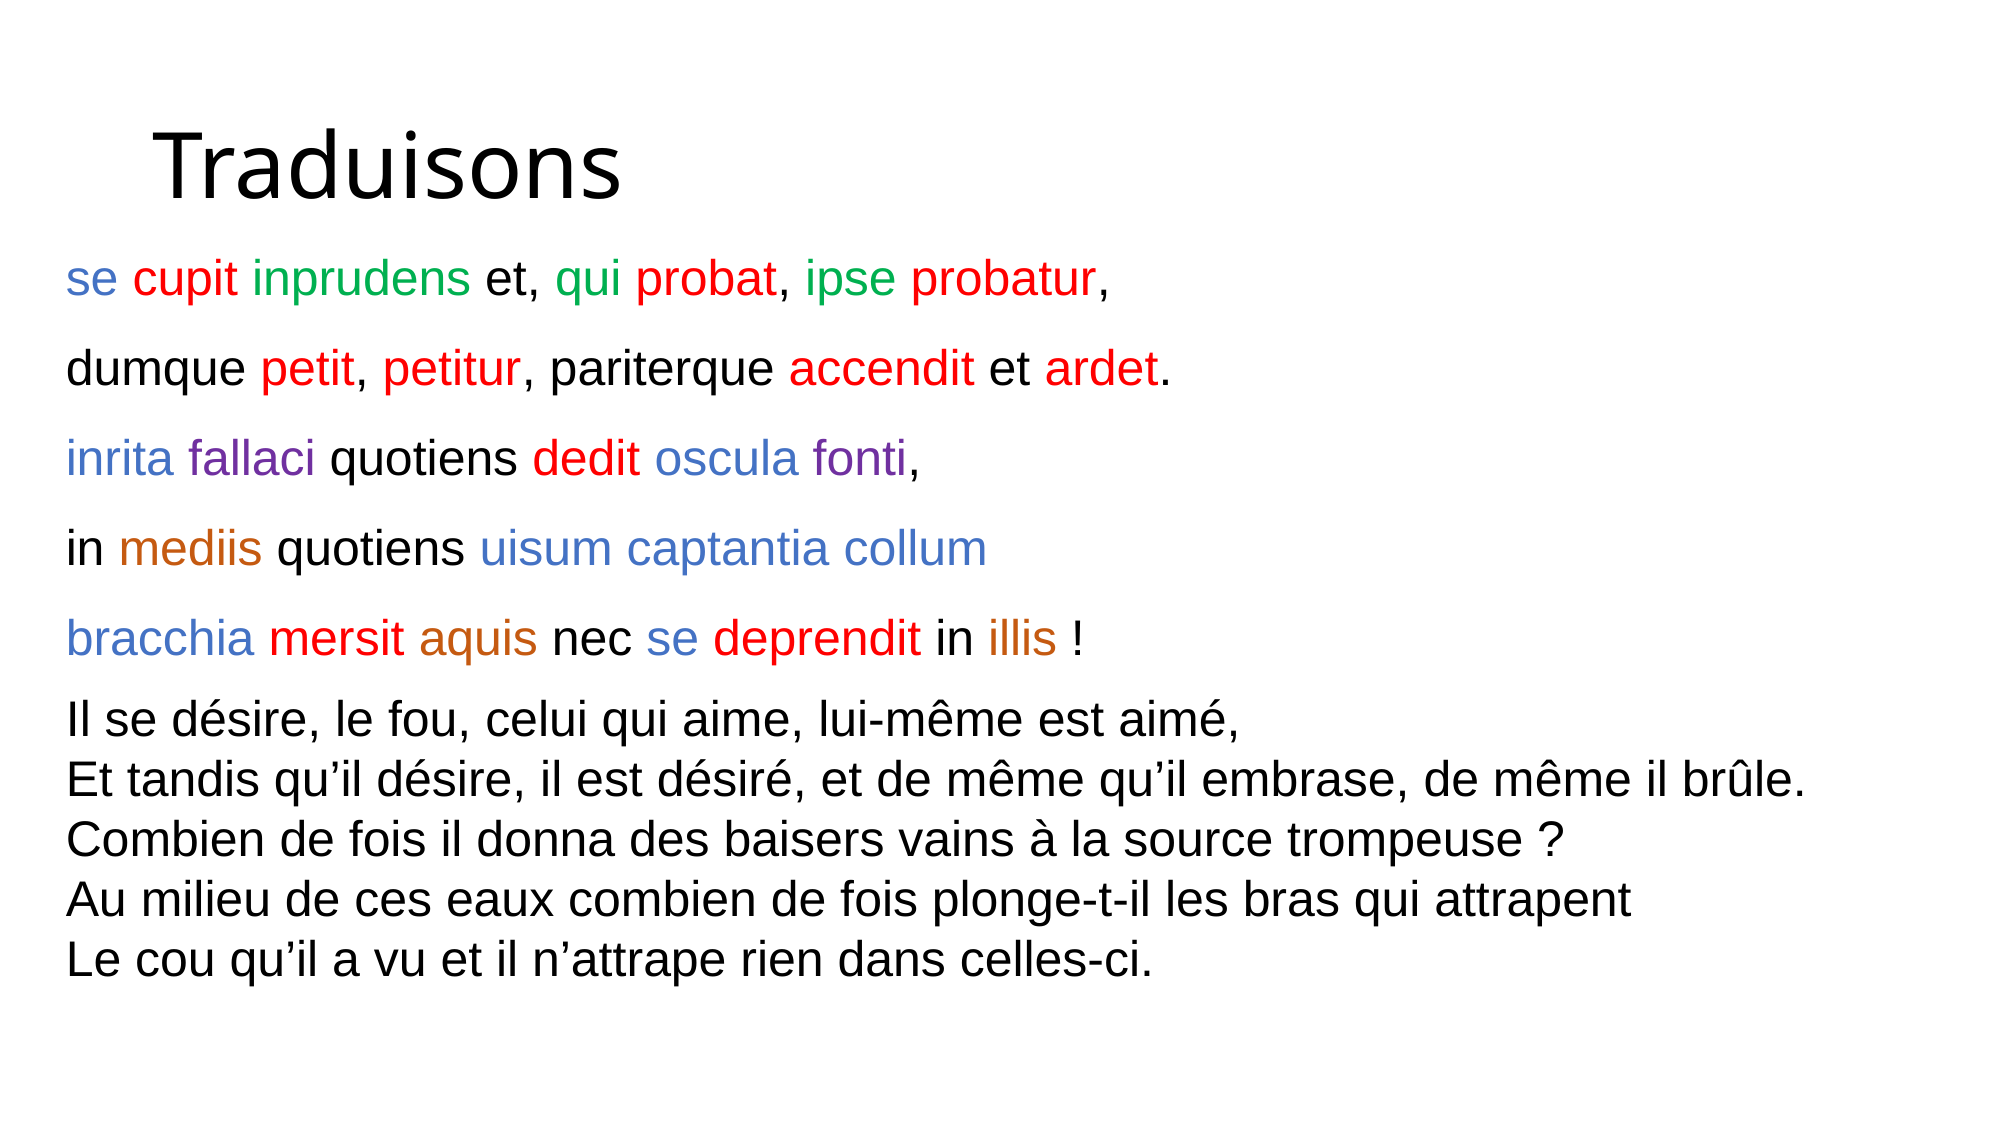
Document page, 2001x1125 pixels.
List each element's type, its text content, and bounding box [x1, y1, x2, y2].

title Traduisons [137, 59, 1863, 207]
list se cupit inprudens et, qui probat, ipse probatur, dumque petit, petitur, pariterque accendit et ardet. inrita fallaci quotiens dedit oscula fonti, in mediis quotiens uisum captantia collum bracchia mersit aquis nec se deprendit in illis ! Il se désire, le fou, celui qui aime, lui-même est aimé, Et tandis qu’il désire, il est désiré, et de même qu’il embrase, de même il brûle. Combien de fois il donna des baisers vains à la source trompeuse ? Au milieu de ces eaux combien de fois plonge-t-il les bras qui attrapent Le cou qu’il a vu et il n’attrape rien dans celles-ci. [50, 207, 2000, 1083]
